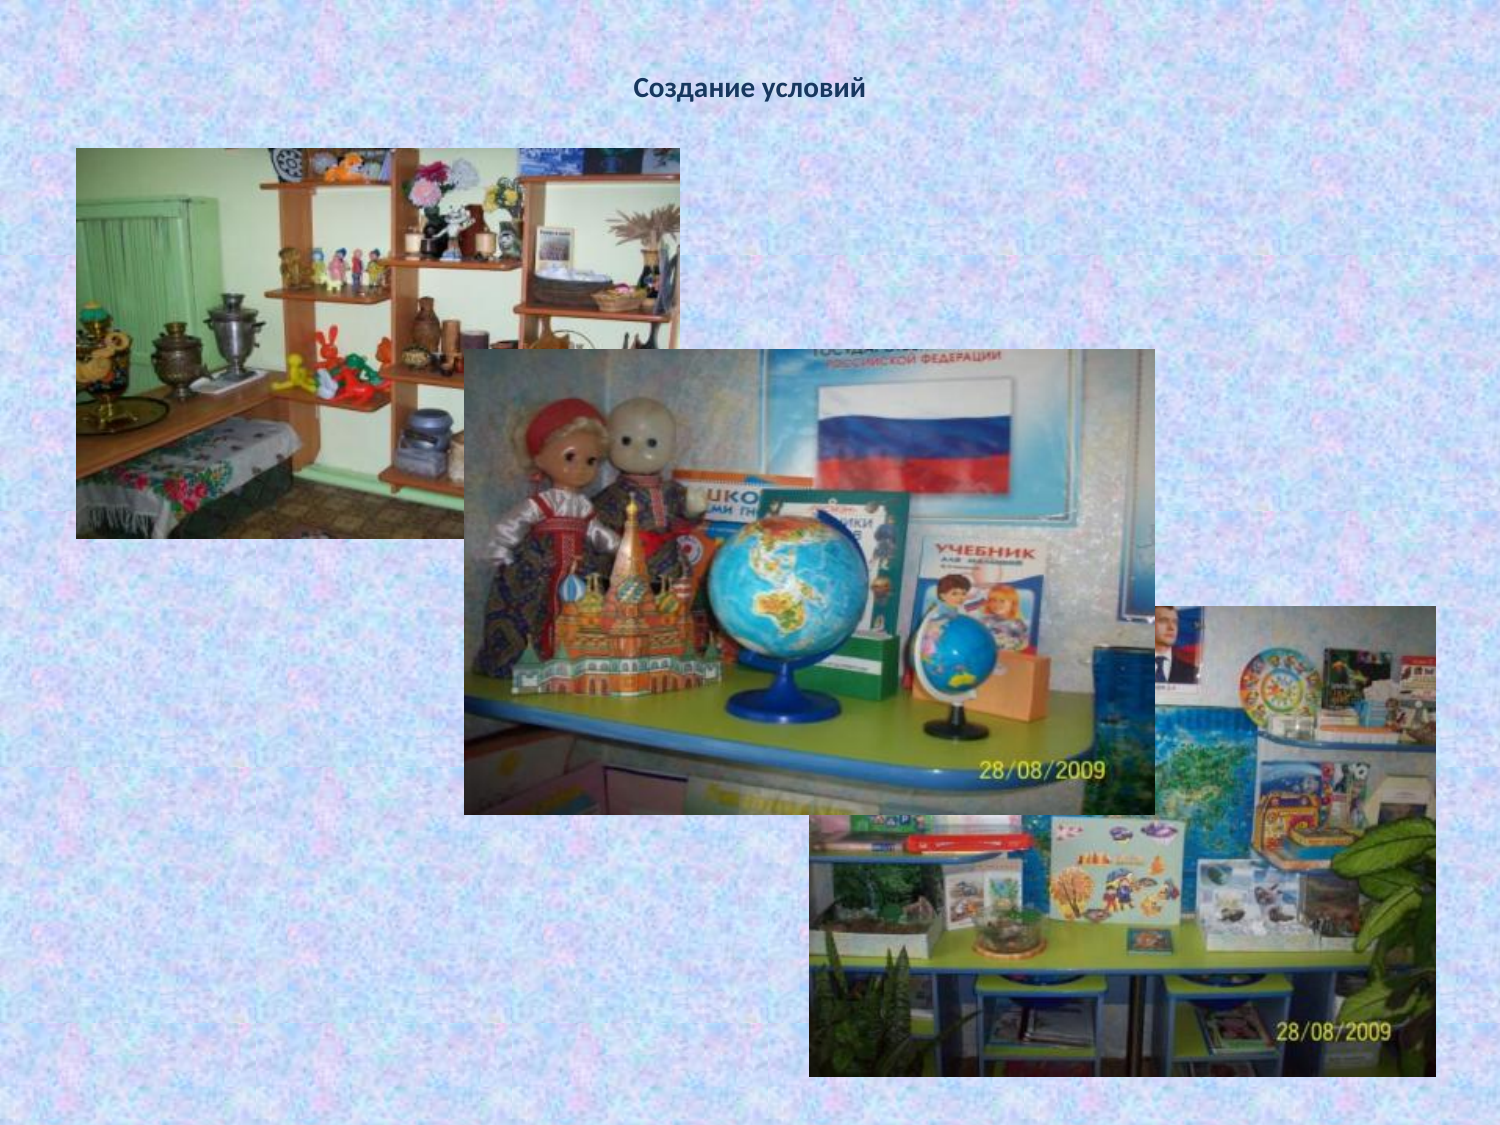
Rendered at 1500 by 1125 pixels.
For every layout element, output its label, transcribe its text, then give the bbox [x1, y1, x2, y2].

picture [76, 148, 1436, 1077]
title Создание условий [75, 45, 1426, 126]
